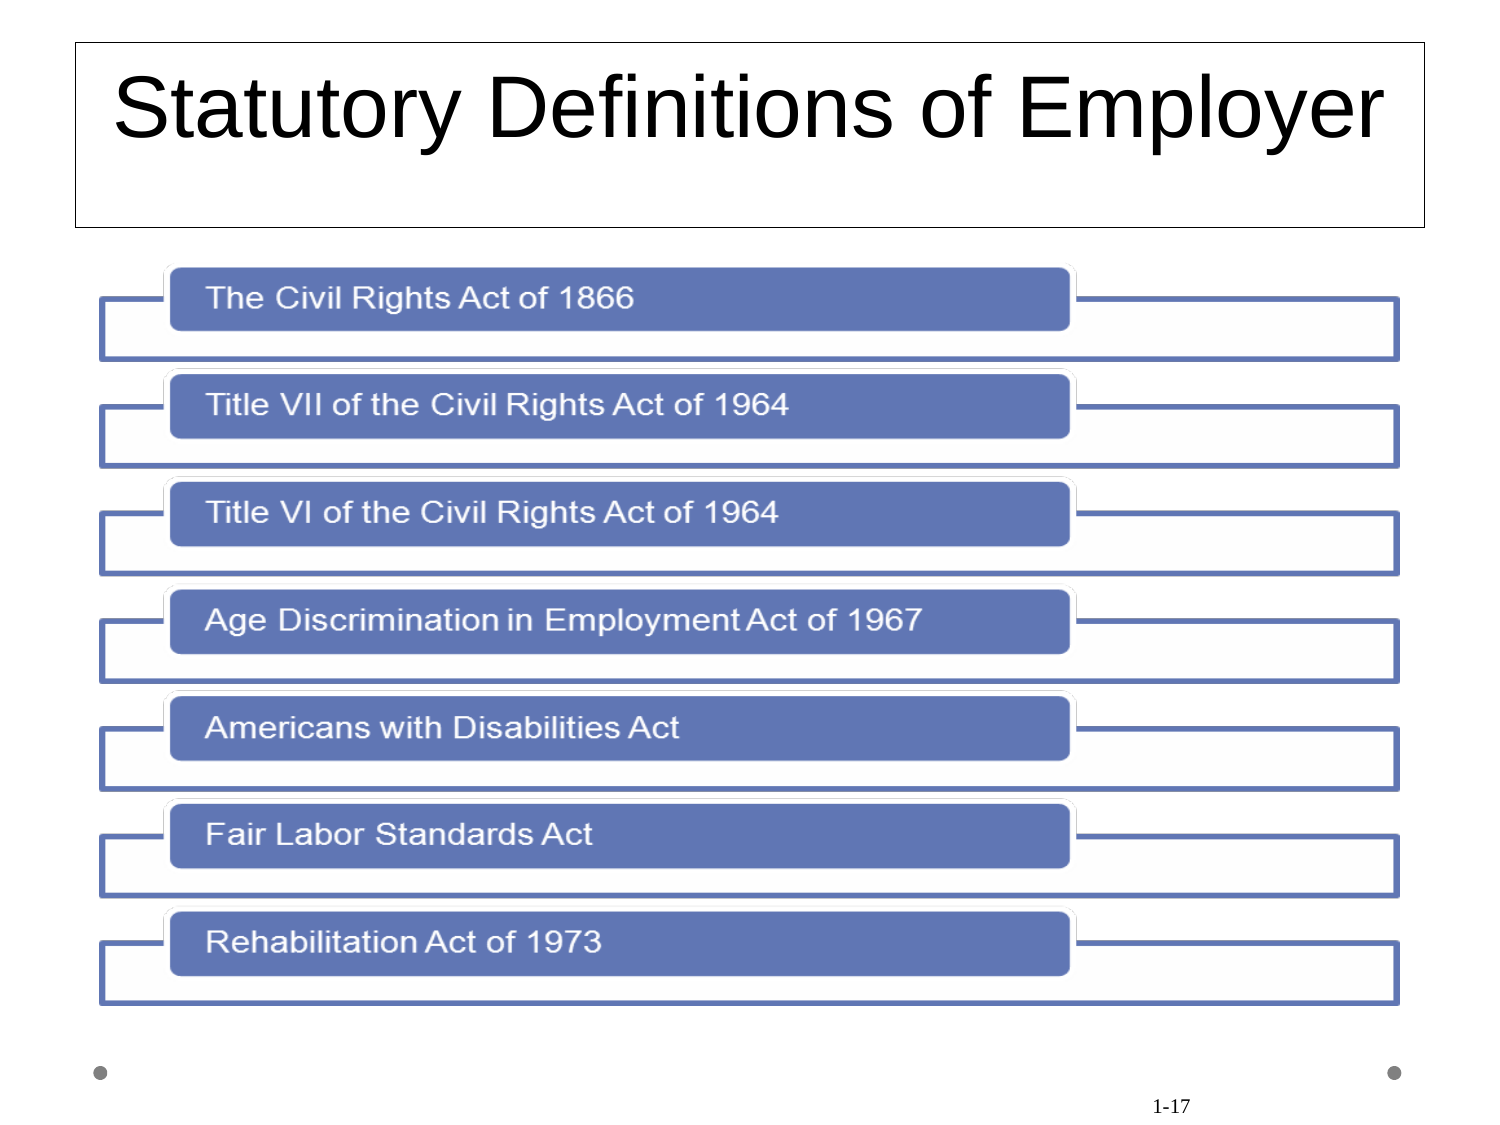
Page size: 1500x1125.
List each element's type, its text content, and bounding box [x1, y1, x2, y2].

title Statutory Definitions of Employer [75, 42, 1425, 228]
picture [99, 262, 1400, 1006]
